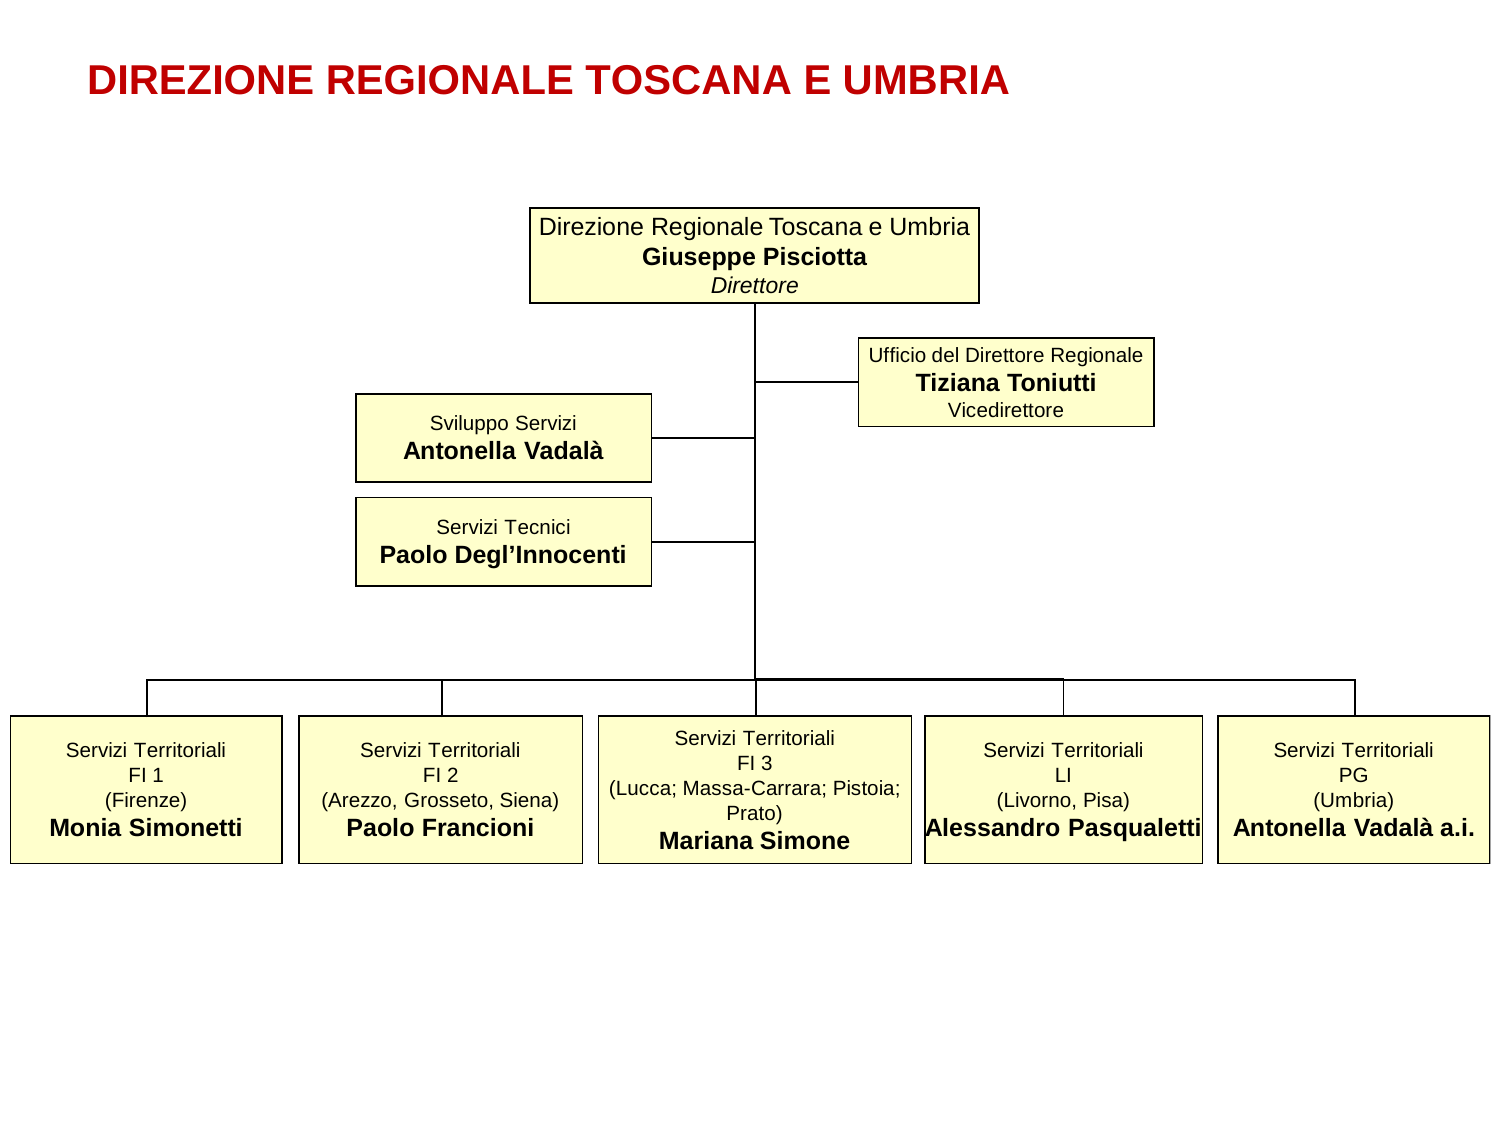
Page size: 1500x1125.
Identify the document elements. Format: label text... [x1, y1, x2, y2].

picture [9, 203, 1491, 870]
text_box DIREZIONE REGIONALE TOSCANA E UMBRIA [72, 45, 1424, 128]
